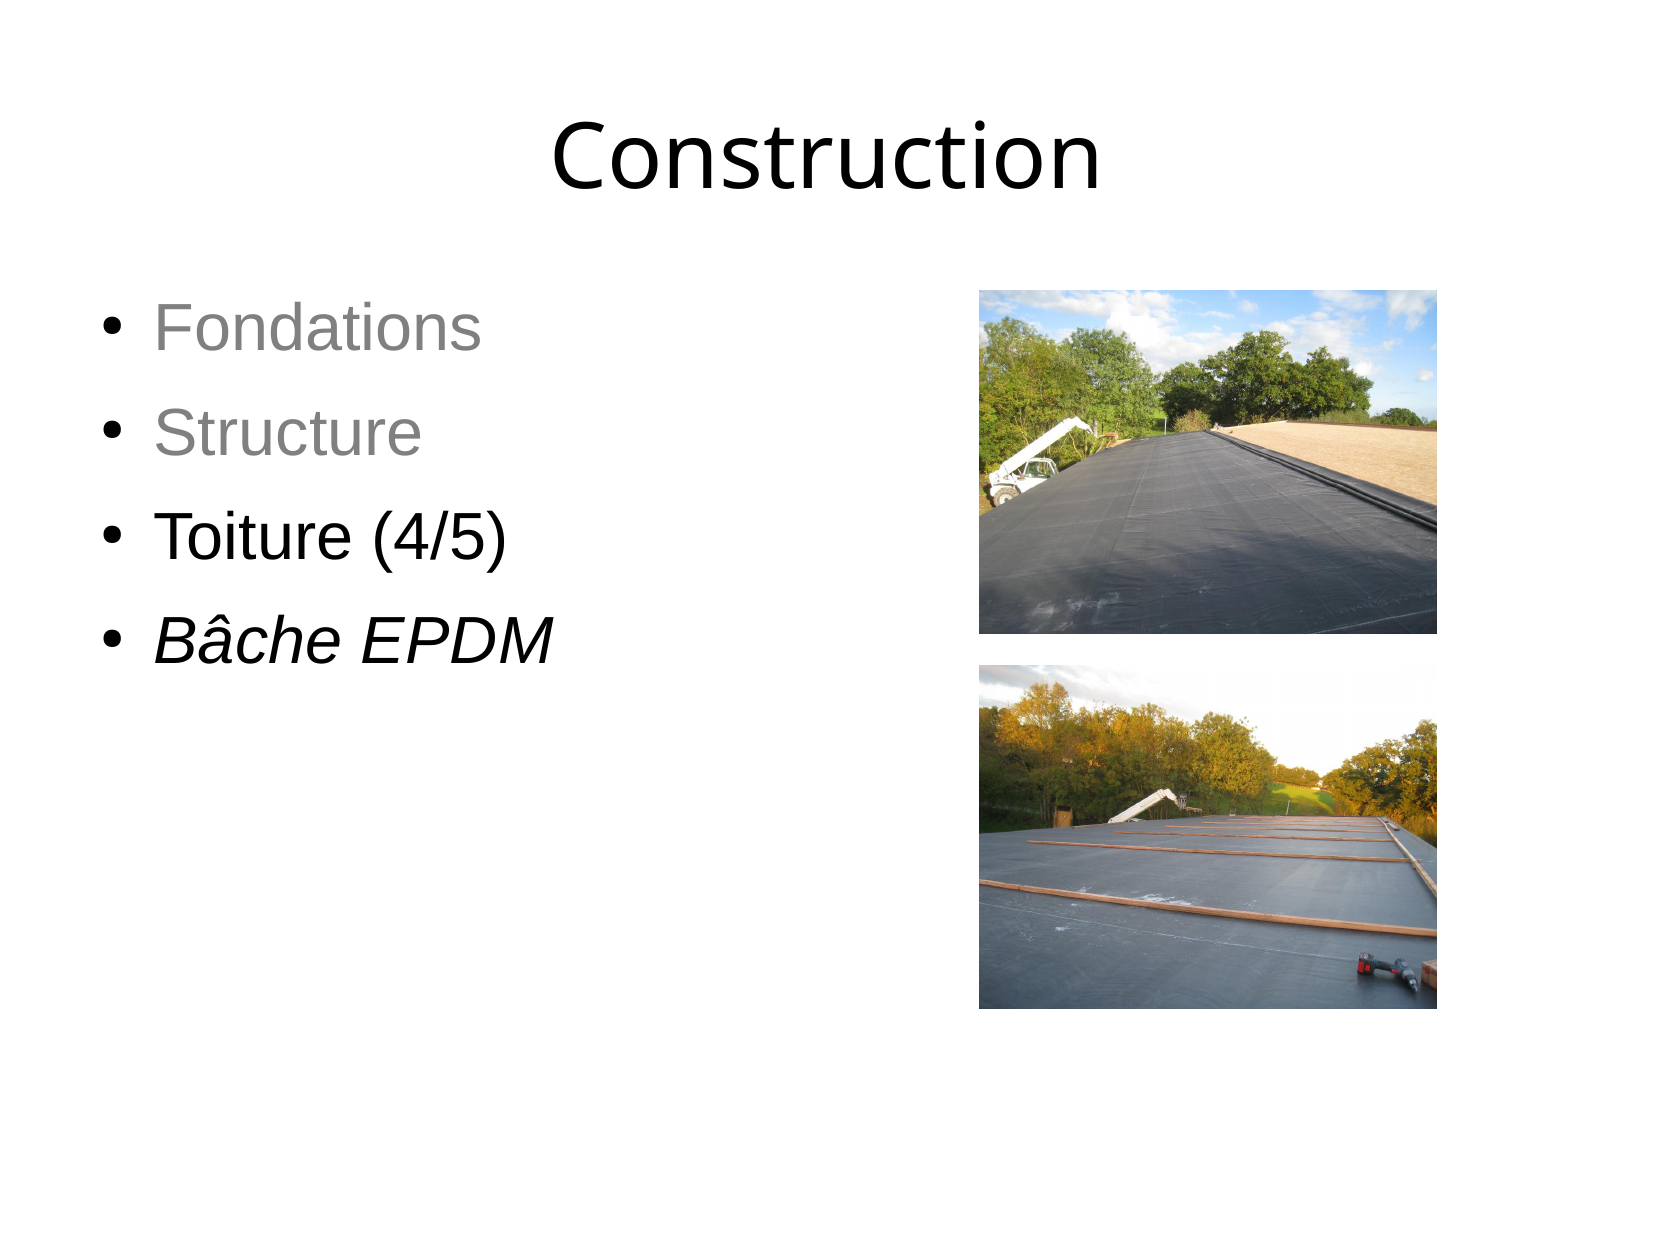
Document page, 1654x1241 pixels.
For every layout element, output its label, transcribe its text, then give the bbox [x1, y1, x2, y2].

picture [979, 290, 1437, 634]
list Fondations Structure Toiture (4/5) Bâche EPDM [82, 290, 809, 1010]
title Construction [82, 49, 1571, 257]
picture [979, 665, 1437, 1009]
